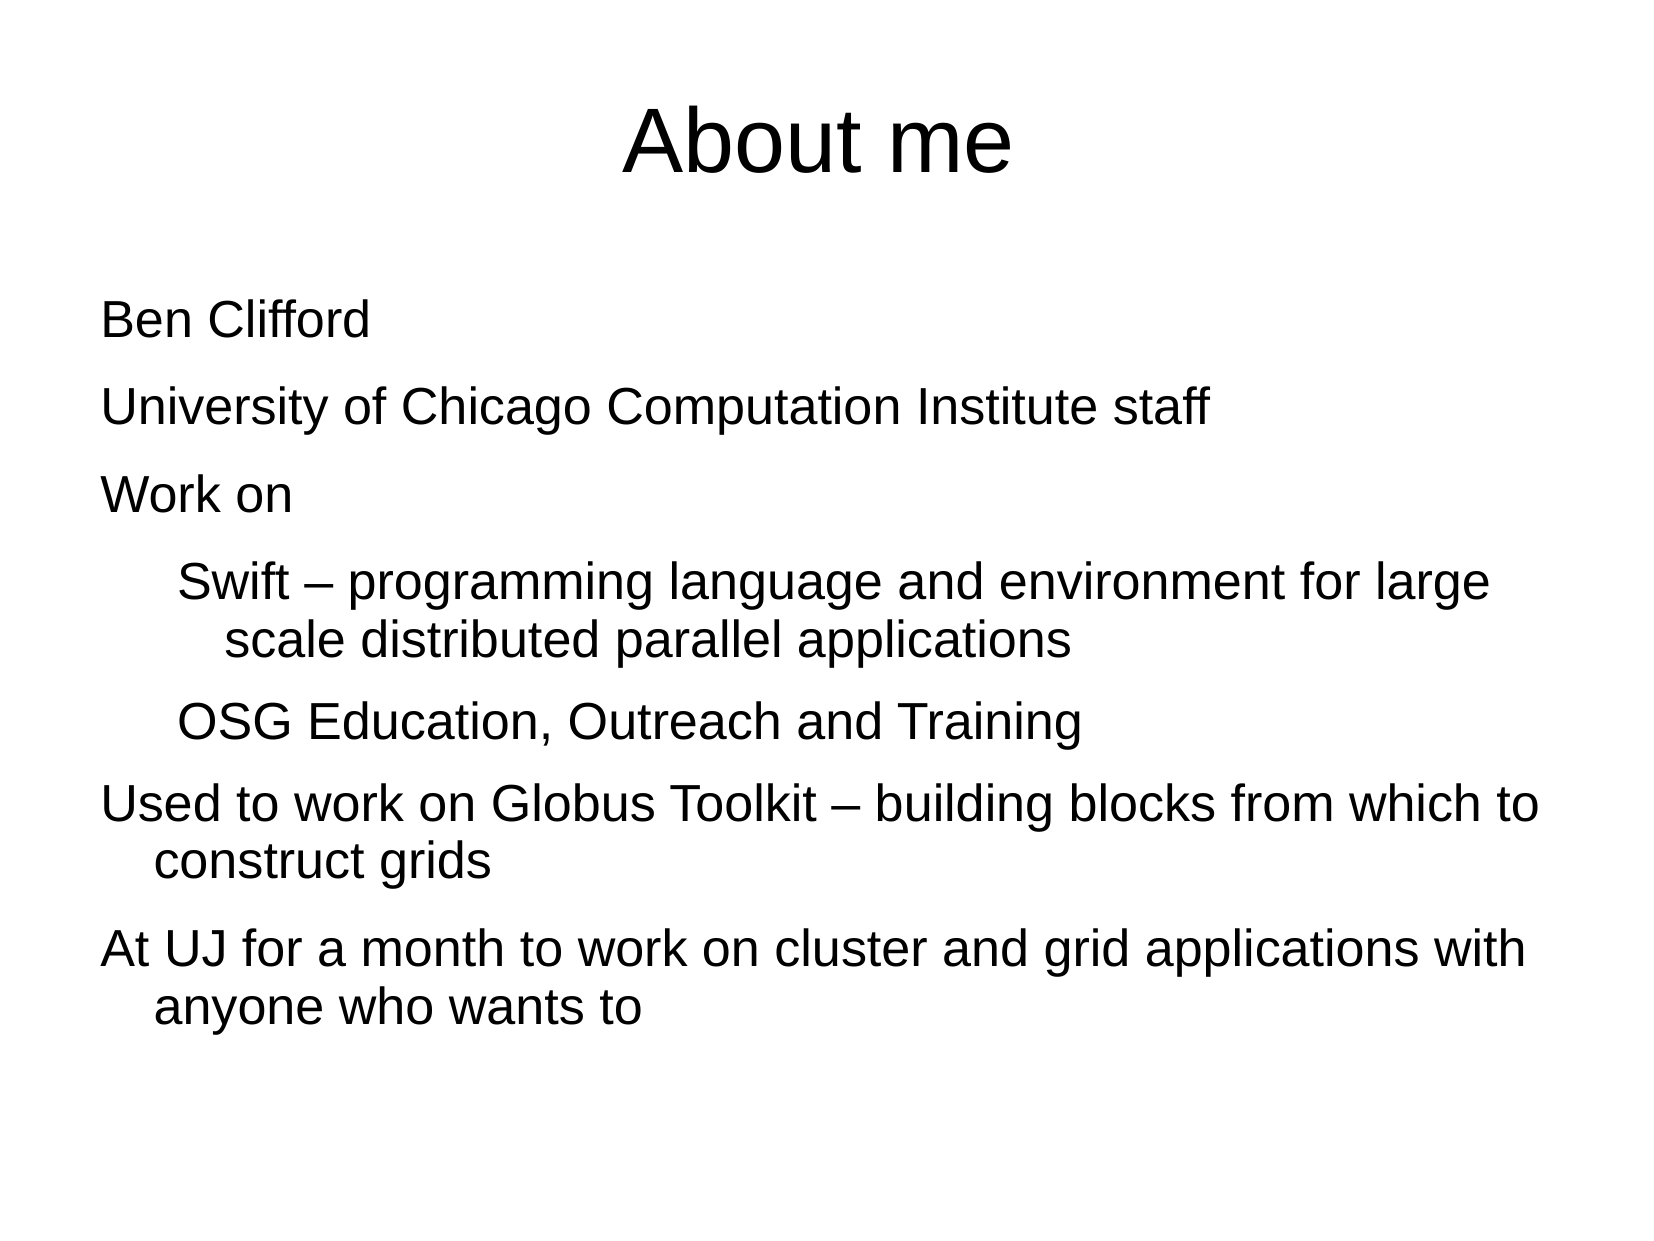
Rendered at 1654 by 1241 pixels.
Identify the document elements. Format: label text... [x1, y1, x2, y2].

title About me [75, 37, 1564, 245]
list Ben Clifford University of Chicago Computation Institute staff Work on Swift – programming language and environment for large scale distributed parallel applications OSG Education, Outreach and Training Used to work on Globus Toolkit – building blocks from which to construct grids At UJ for a month to work on cluster and grid applications with anyone who wants to [82, 290, 1571, 1094]
